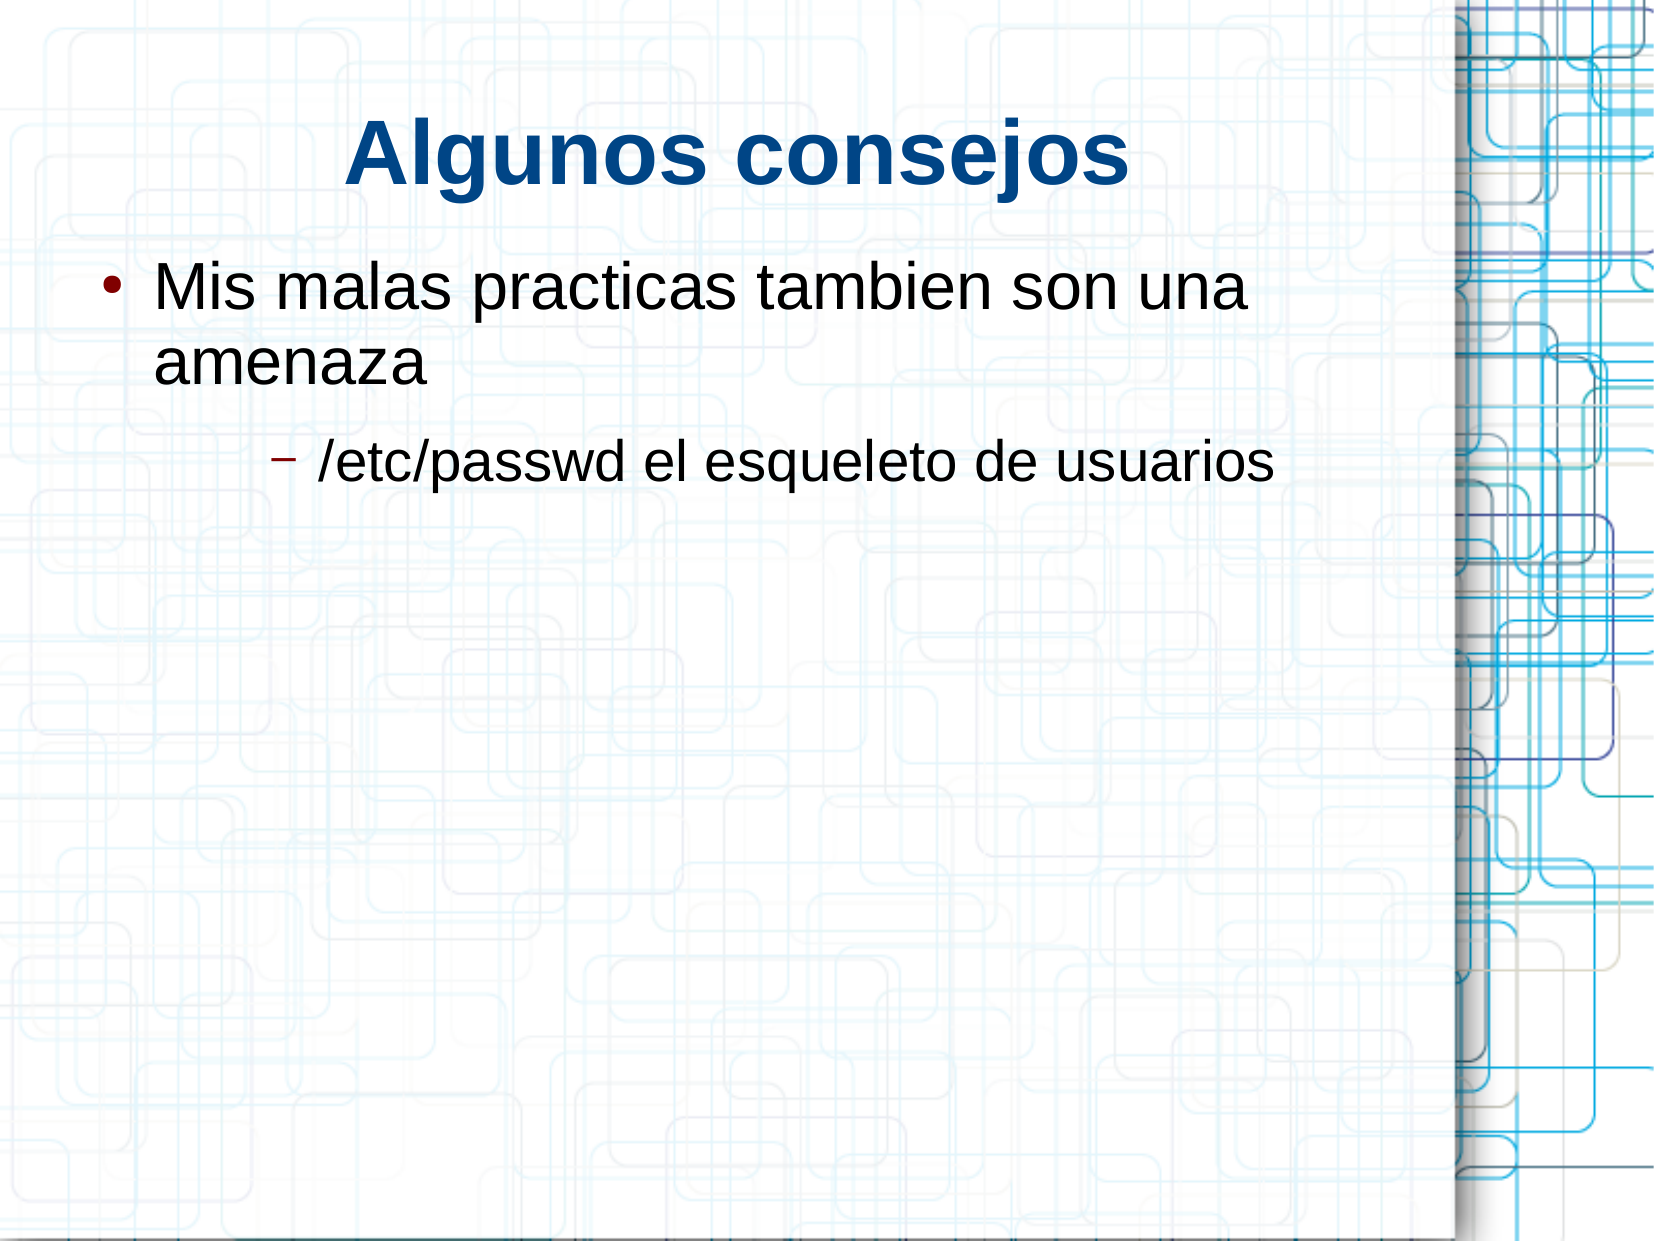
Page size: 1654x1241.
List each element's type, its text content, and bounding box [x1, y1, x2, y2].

list Mis malas practicas tambien son una amenaza /etc/passwd el esqueleto de usuarios [82, 249, 1418, 1054]
title Algunos consejos [59, 56, 1418, 250]
picture [0, 0, 1654, 1241]
